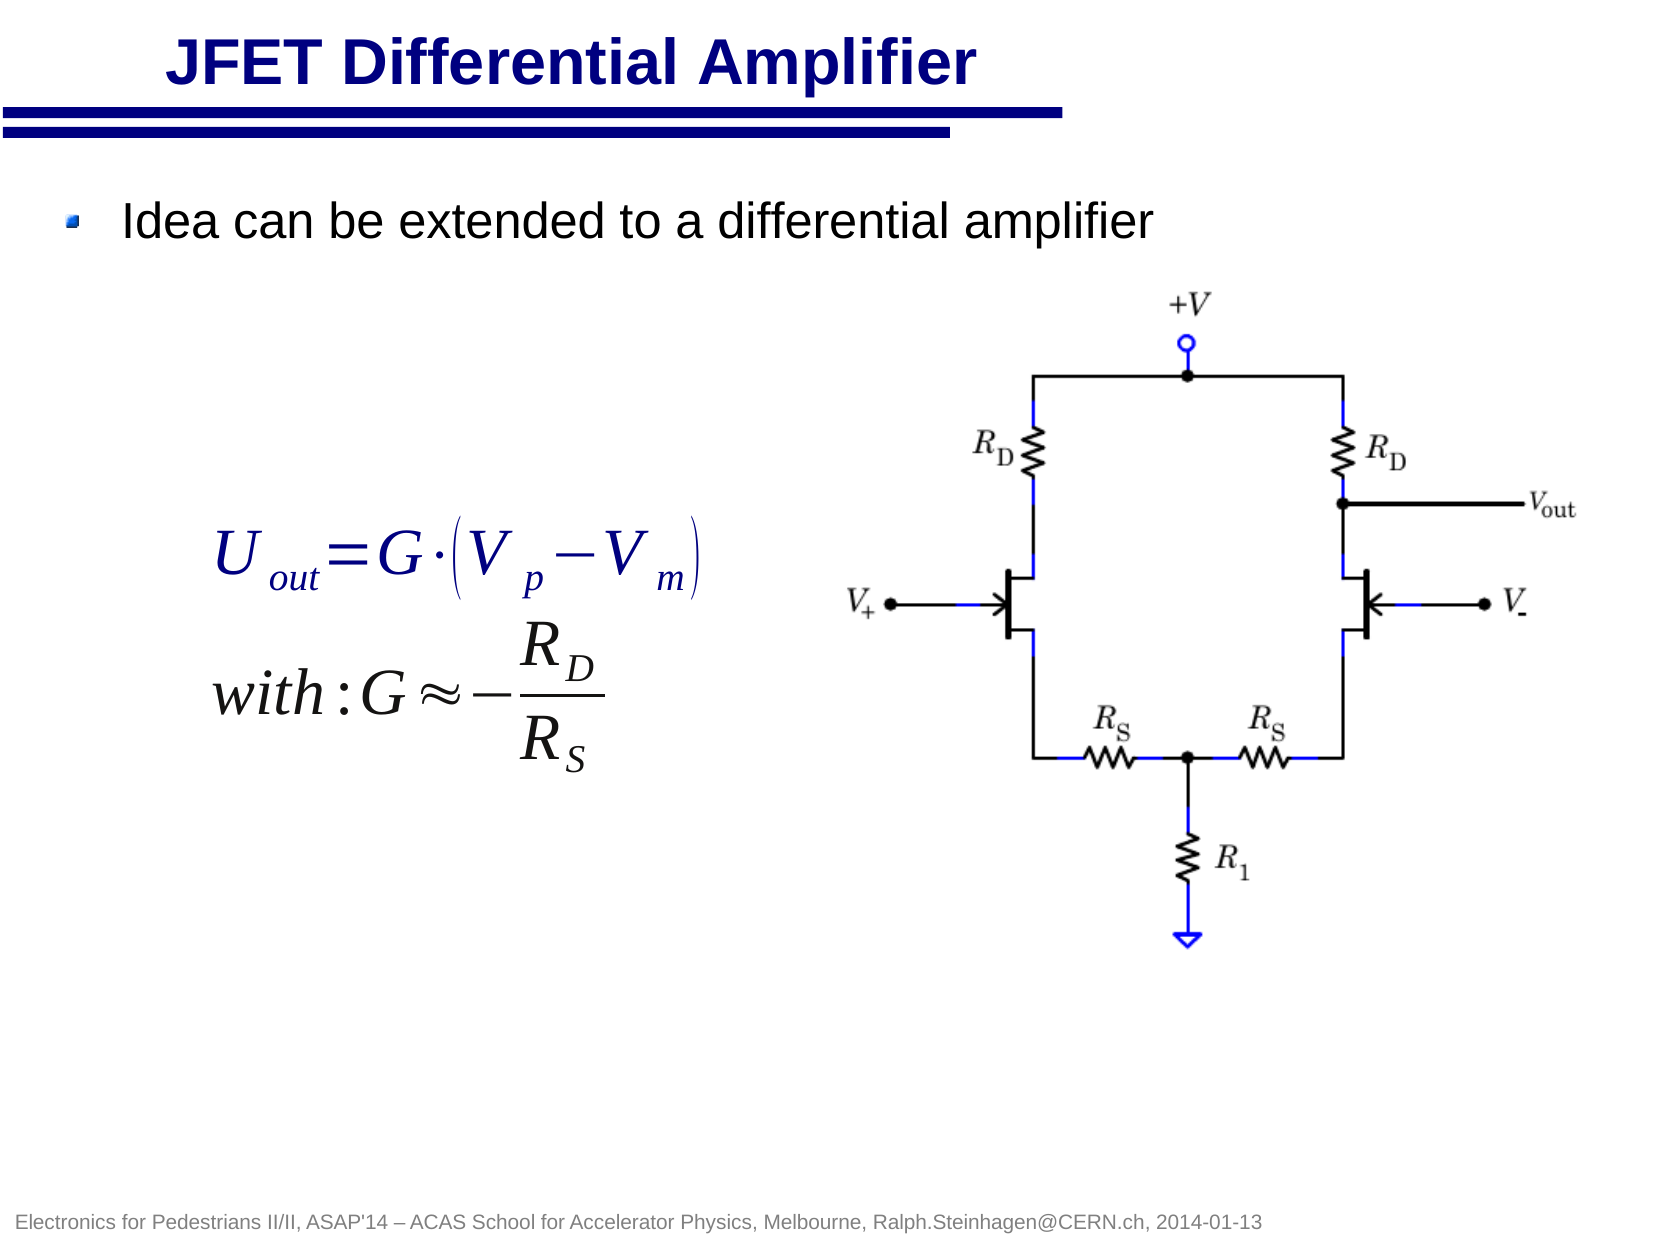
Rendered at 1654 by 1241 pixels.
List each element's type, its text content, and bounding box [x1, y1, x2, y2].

list Idea can be extended to a differential amplifier [65, 192, 1628, 1205]
title JFET Differential Amplifier [165, 0, 1323, 124]
chart [194, 512, 718, 783]
picture [810, 289, 1592, 973]
